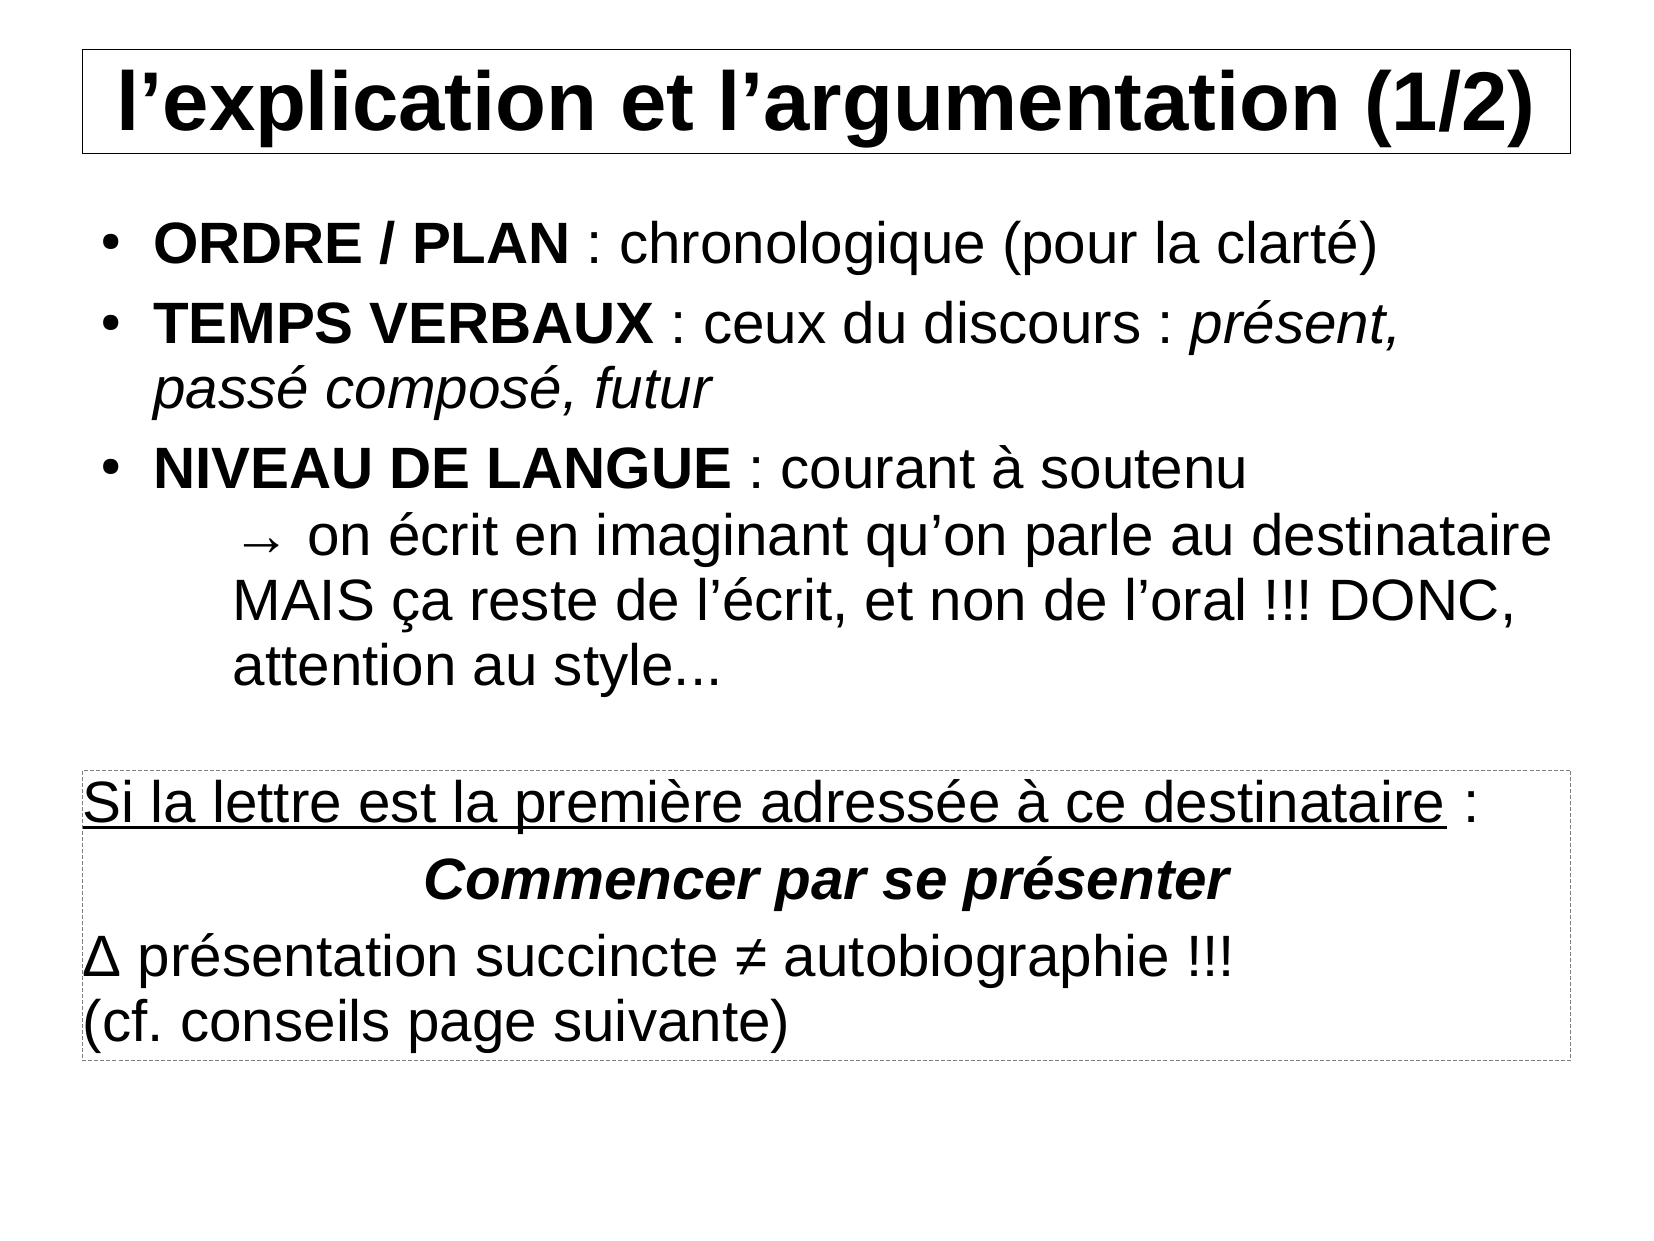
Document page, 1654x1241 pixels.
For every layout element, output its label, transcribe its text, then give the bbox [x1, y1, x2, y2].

list ORDRE / PLAN : chronologique (pour la clarté) TEMPS VERBAUX : ceux du discours : présent, passé composé, futur NIVEAU DE LANGUE : courant à soutenu → on écrit en imaginant qu’on parle au destinataire MAIS ça reste de l’écrit, et non de l’oral !!! DONC, attention au style... [82, 211, 1571, 702]
title l’explication et l’argumentation (1/2) [82, 49, 1571, 154]
list Si la lettre est la première adressée à ce destinataire : Commencer par se présenter Δ présentation succincte ≠ autobiographie !!! (cf. conseils page suivante) [82, 770, 1571, 1061]
